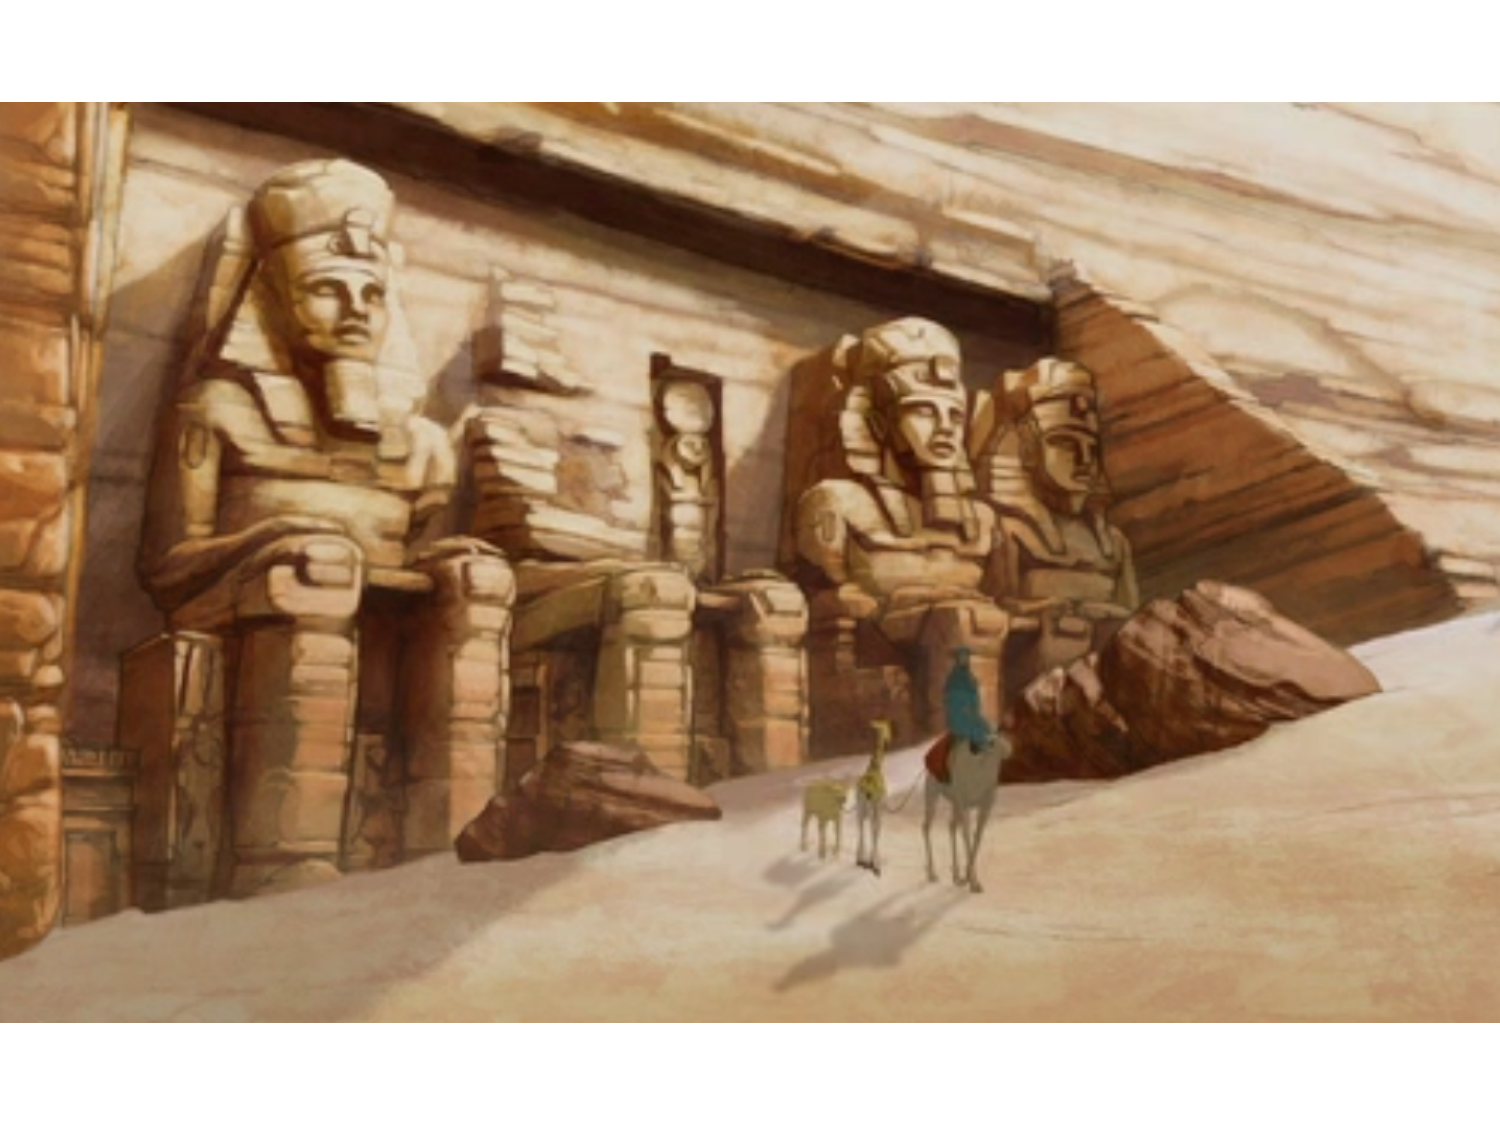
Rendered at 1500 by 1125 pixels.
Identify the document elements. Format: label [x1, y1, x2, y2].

picture [0, 102, 1500, 1023]
